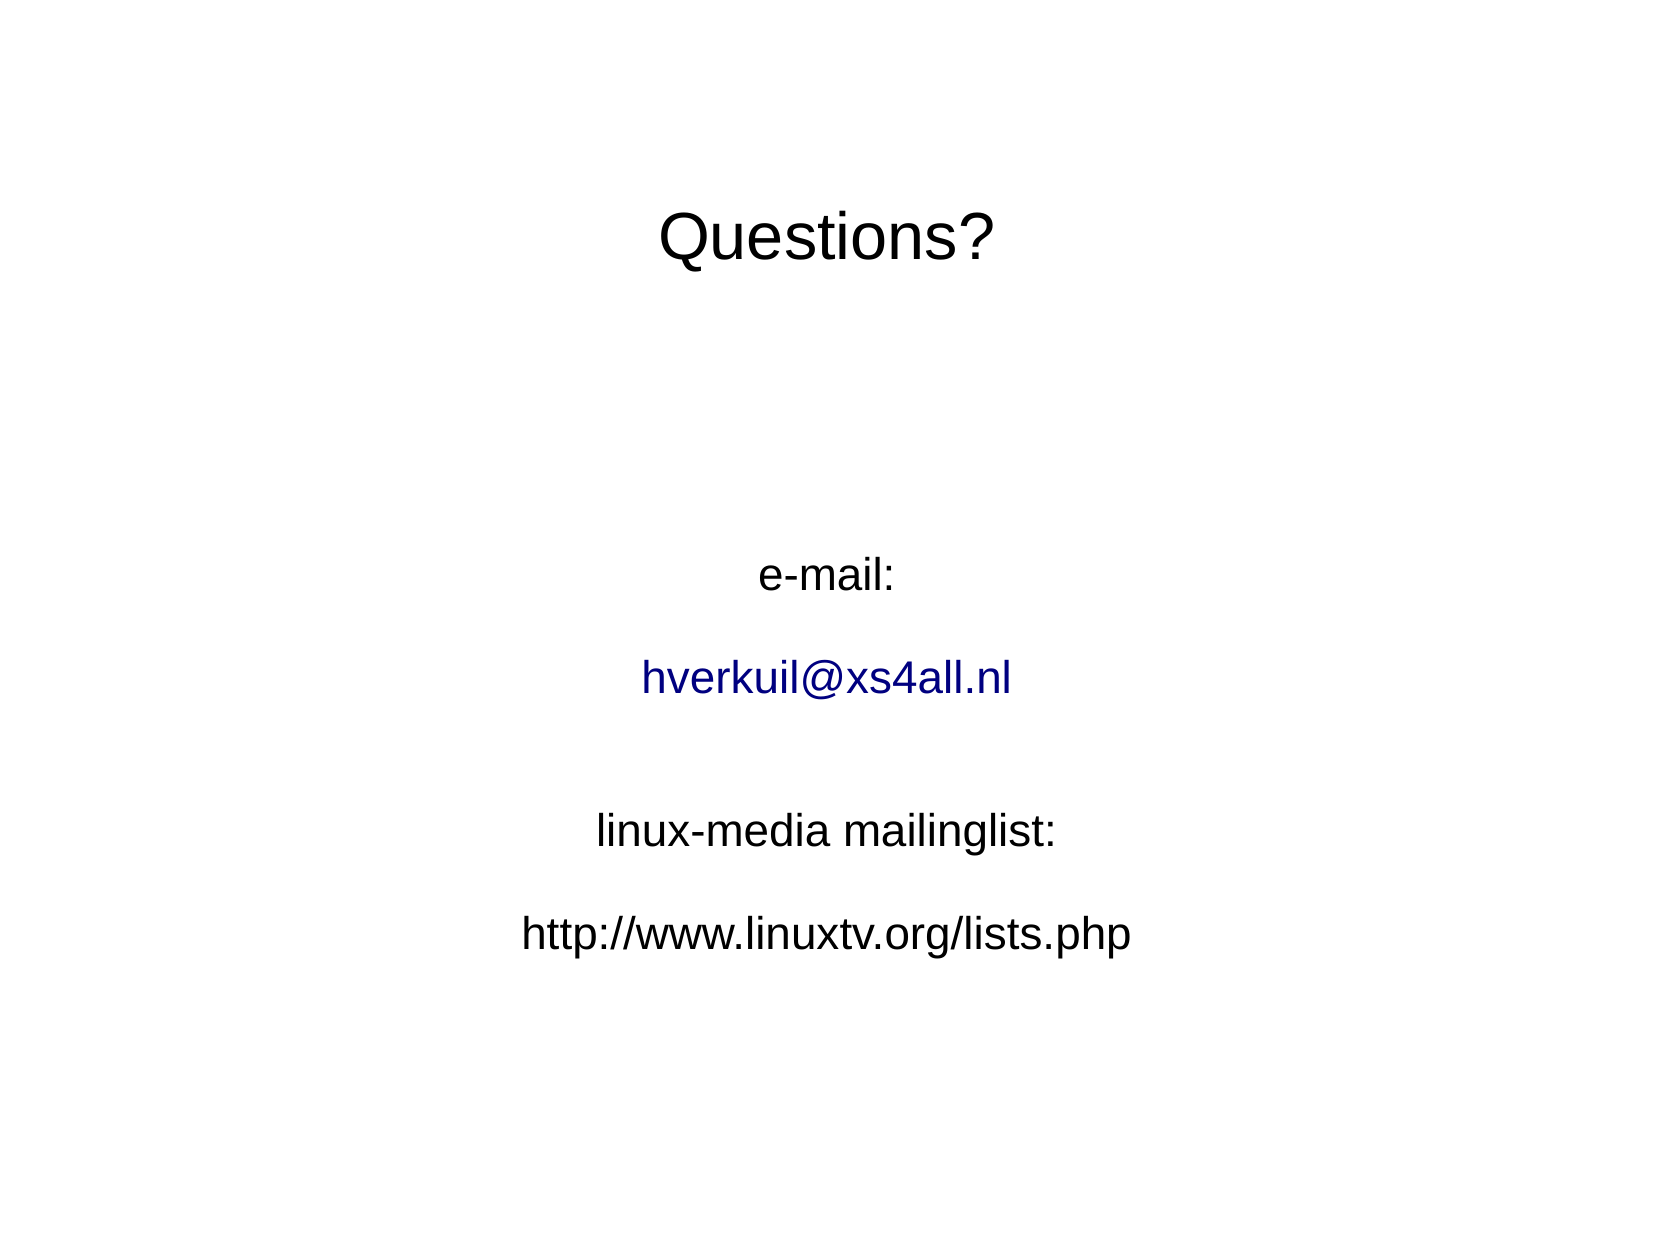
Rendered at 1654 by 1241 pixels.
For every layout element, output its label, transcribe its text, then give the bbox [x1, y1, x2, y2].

subtitle Questions? e-mail: hverkuil@xs4all.nl linux-media mailinglist: http://www.linuxtv.org/lists.php [82, 56, 1571, 1102]
